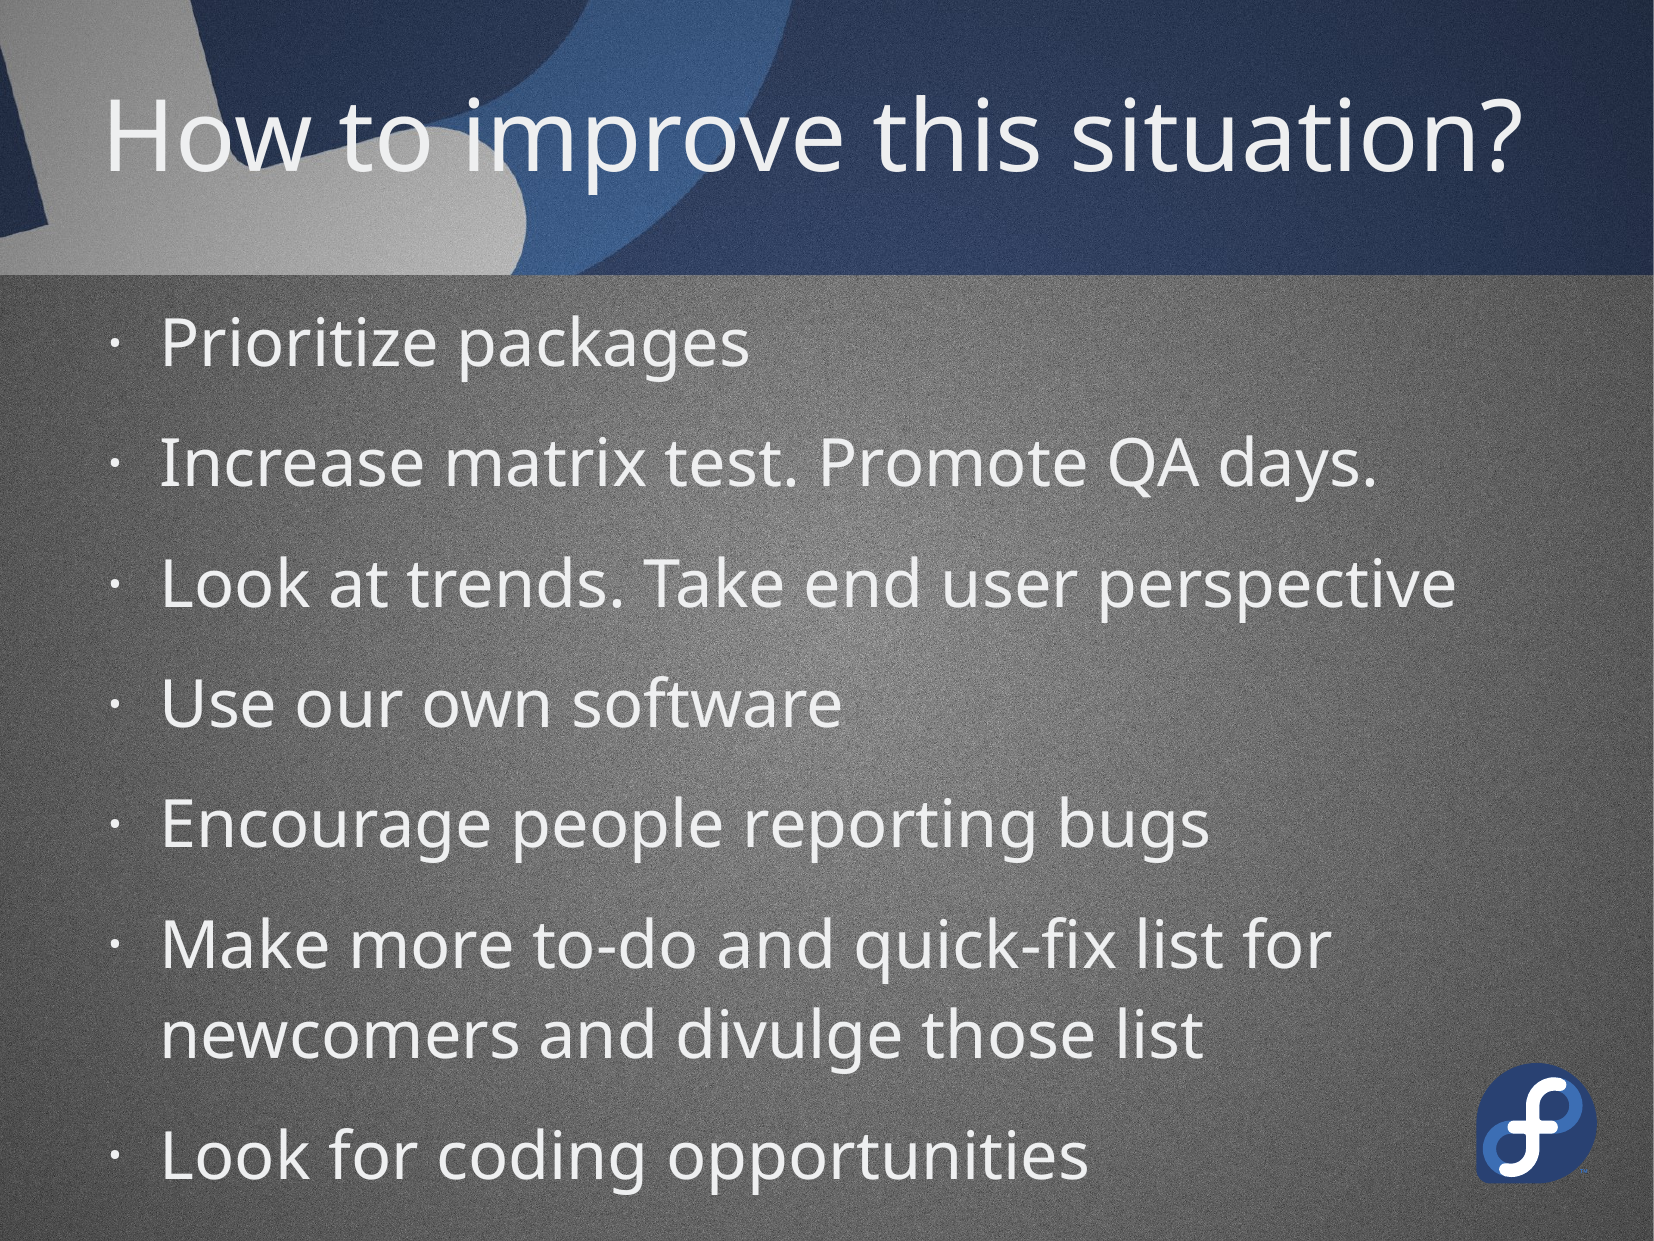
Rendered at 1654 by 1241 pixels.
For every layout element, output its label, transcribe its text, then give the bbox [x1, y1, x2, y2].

title How to improve this situation? [88, 16, 1565, 250]
list Prioritize packages Increase matrix test. Promote QA days. Look at trends. Take end user perspective Use our own software Encourage people reporting bugs Make more to-do and quick-fix list for newcomers and divulge those list Look for coding opportunities Hire some one [88, 295, 1565, 1203]
picture [0, 0, 1654, 1241]
